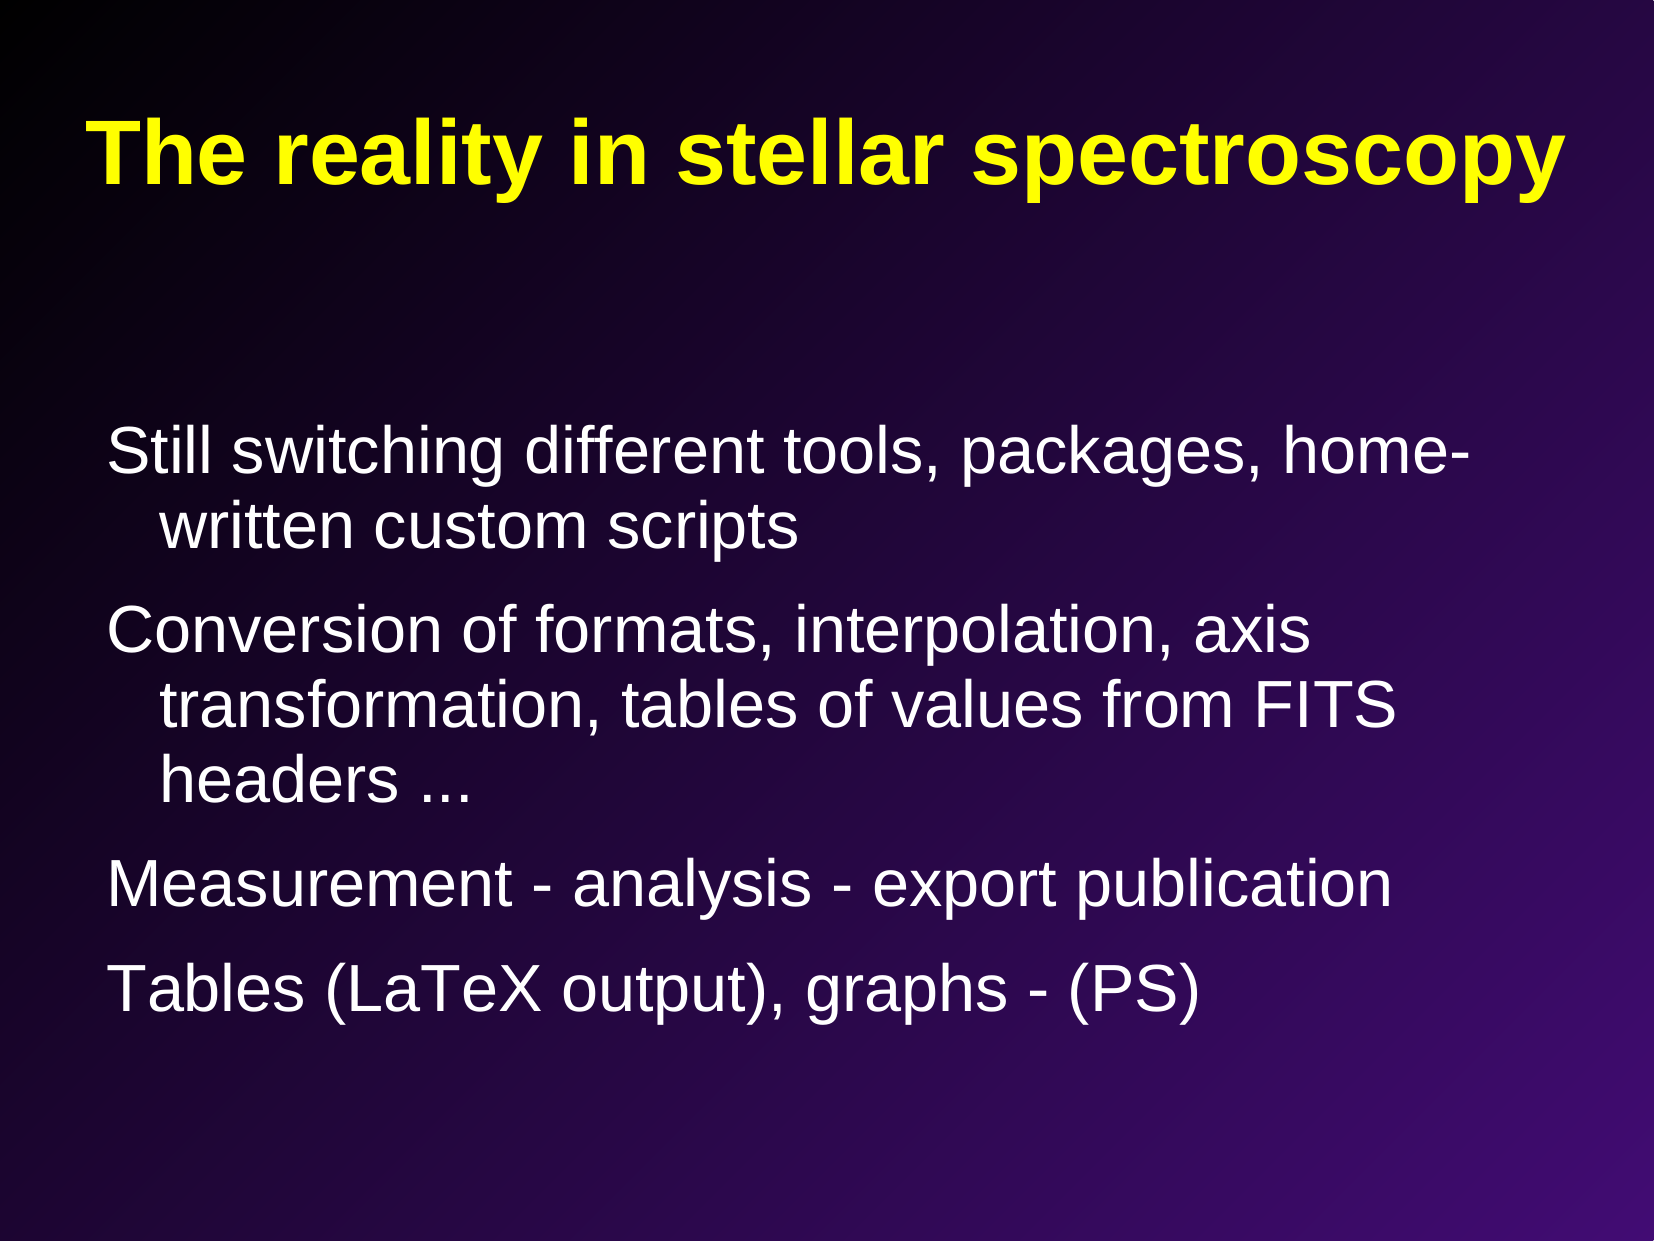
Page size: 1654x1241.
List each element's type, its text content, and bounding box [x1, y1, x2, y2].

list Still switching different tools, packages, home-written custom scripts Conversion of formats, interpolation, axis transformation, tables of values from FITS headers ... Measurement - analysis - export publication Tables (LaTeX output), graphs - (PS) [88, 413, 1577, 1093]
title The reality in stellar spectroscopy [82, 49, 1571, 257]
